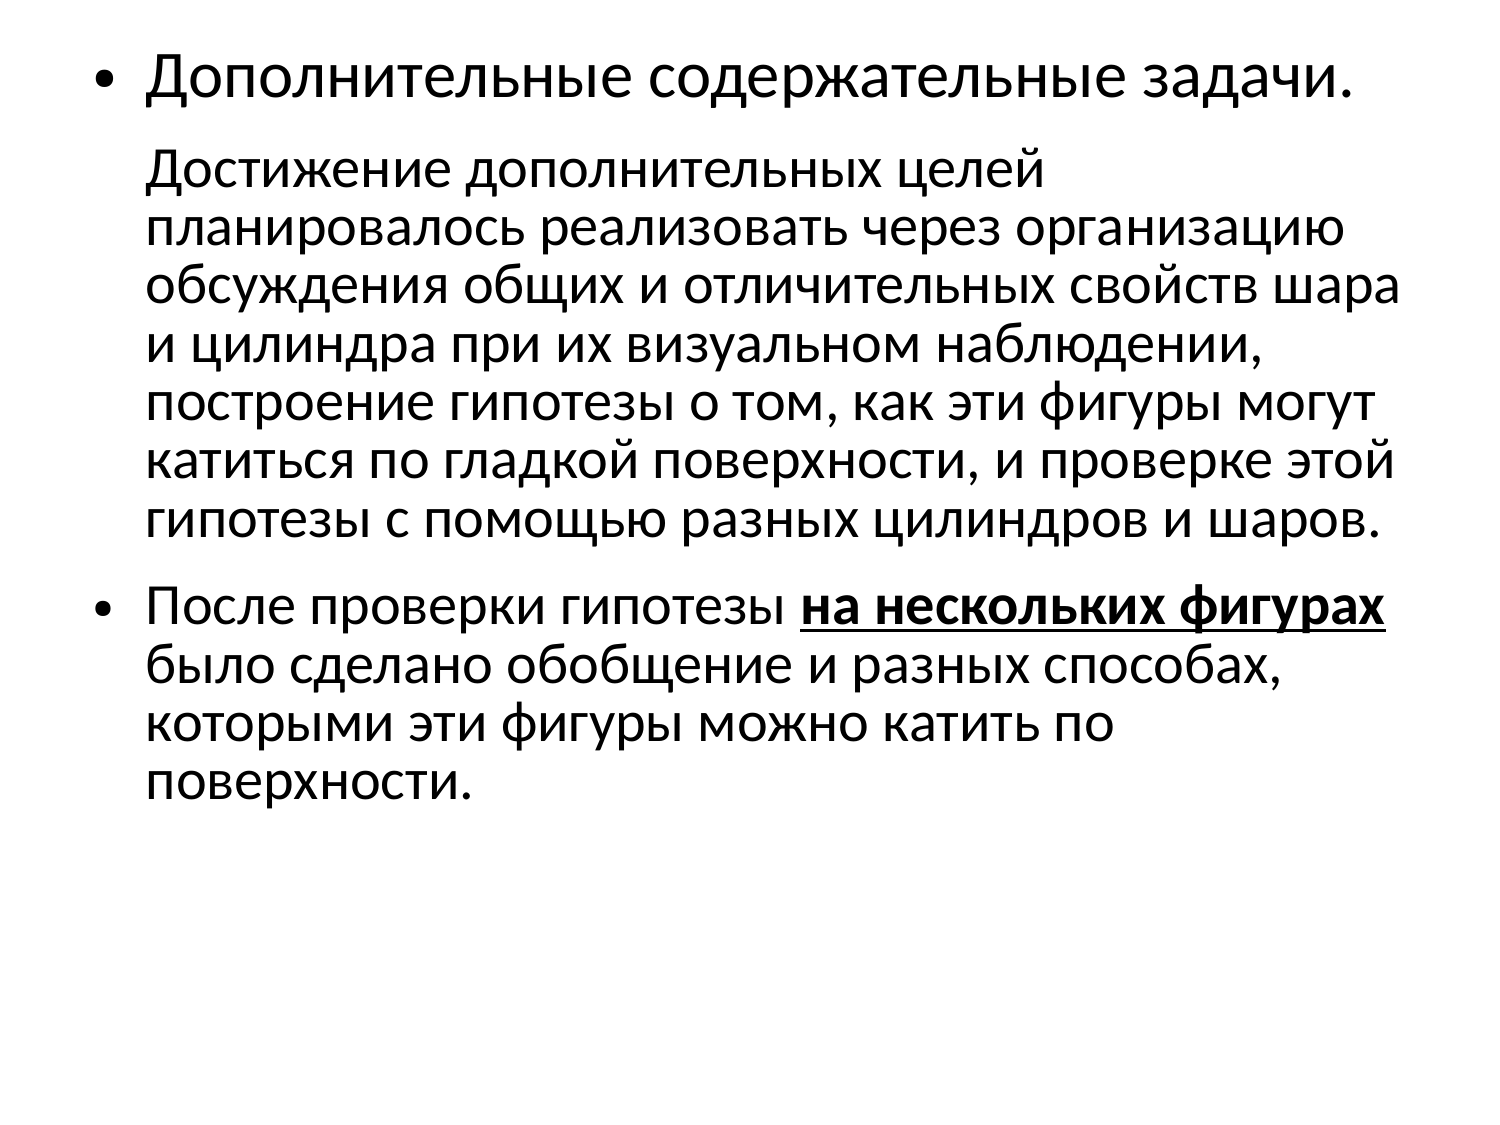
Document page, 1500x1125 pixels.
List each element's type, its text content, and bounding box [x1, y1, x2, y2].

list Дополнительные содержательные задачи. Достижение дополнительных целей планировалось реализовать через организацию обсуждения общих и отличительных свойств шара и цилиндра при их визуальном наблюдении, построение гипотезы о том, как эти фигуры могут катиться по гладкой поверхности, и проверке этой гипотезы с помощью разных цилиндров и шаров. После проверки гипотезы на нескольких фигурах было сделано обобщение и разных способах, которыми эти фигуры можно катить по поверхности. [75, 47, 1425, 1108]
